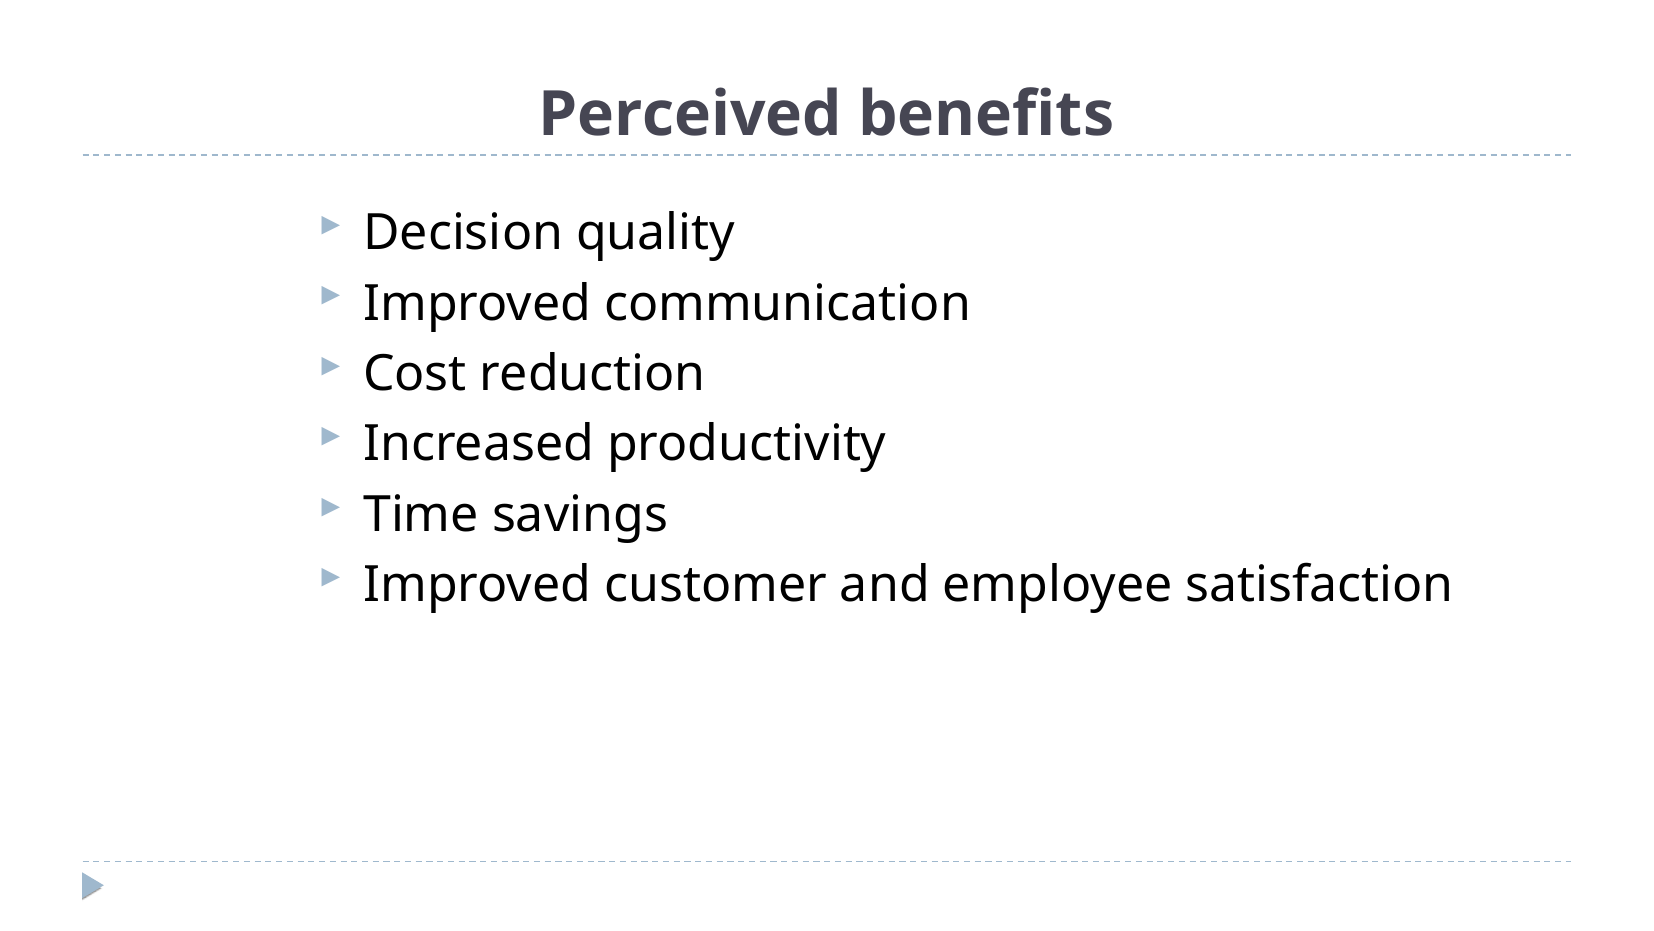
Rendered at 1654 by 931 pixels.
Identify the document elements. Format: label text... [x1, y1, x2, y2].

title Perceived benefits [82, 20, 1571, 155]
list Decision quality Improved communication Cost reduction Increased productivity Time savings Improved customer and employee satisfaction [258, 192, 1593, 692]
